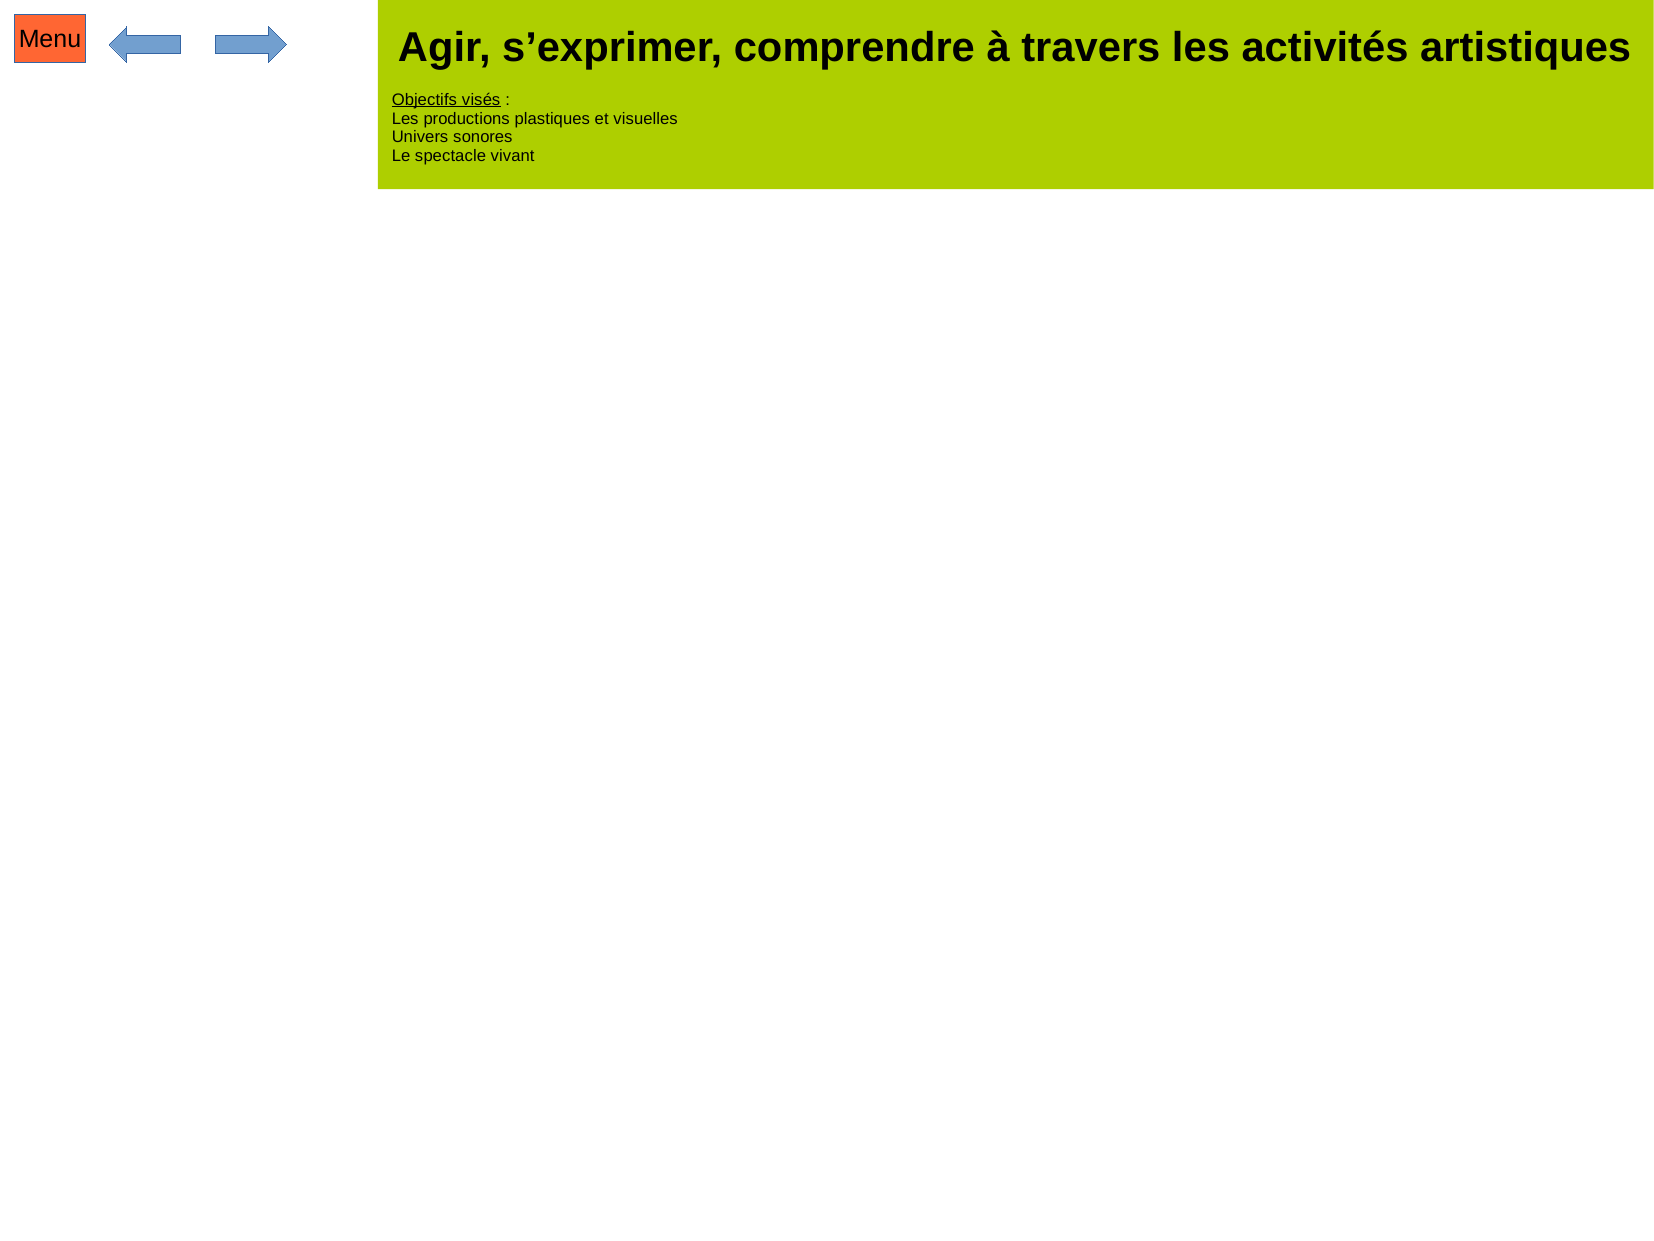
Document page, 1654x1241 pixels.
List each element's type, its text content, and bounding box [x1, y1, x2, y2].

text_box [215, 26, 287, 63]
text_box [109, 26, 181, 63]
text_box Menu [14, 14, 86, 63]
text_box Agir, s’exprimer, comprendre à travers les activités artistiques [383, 16, 1647, 174]
text_box [377, 0, 1654, 190]
text_box Objectifs visés : Les productions plastiques et visuelles Univers sonores Le spectacle vivant [377, 82, 898, 173]
